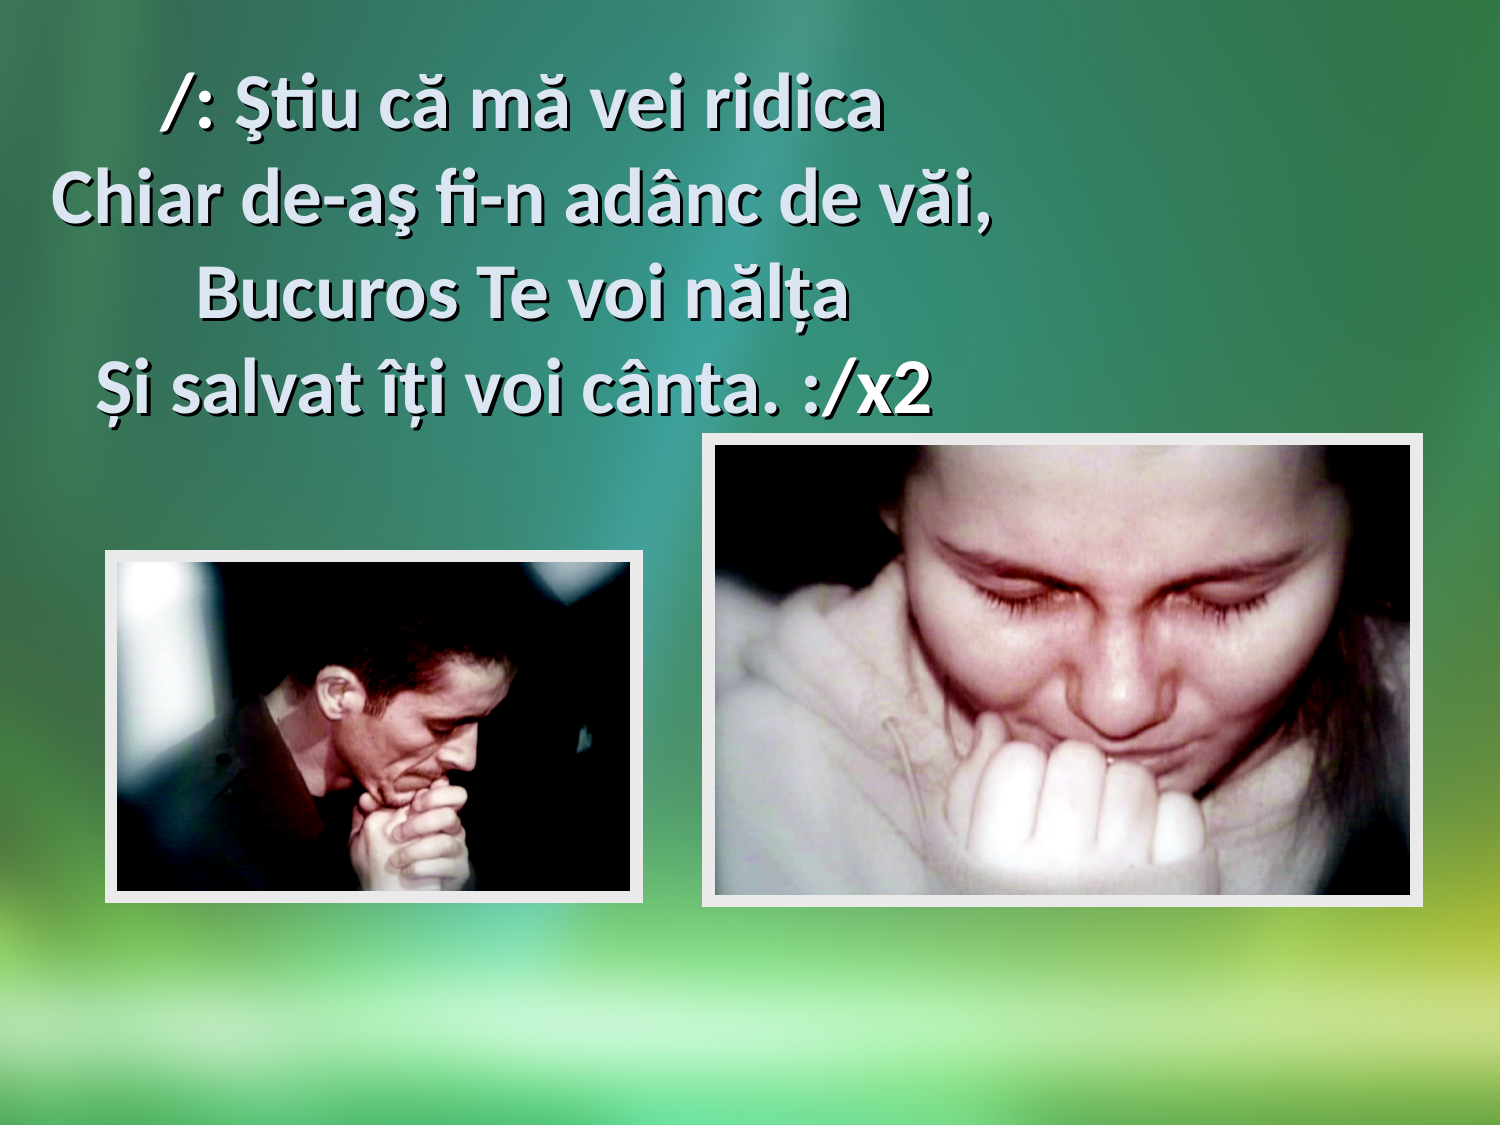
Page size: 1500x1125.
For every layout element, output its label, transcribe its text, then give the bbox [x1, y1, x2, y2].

list /: Ştiu că mă vei ridica Chiar de-aş fi-n adânc de văi, Bucuros Te voi nălța Și salvat îți voi cânta. :/x2 [0, 41, 1047, 455]
picture [714, 445, 1411, 895]
picture [0, 0, 1500, 1125]
